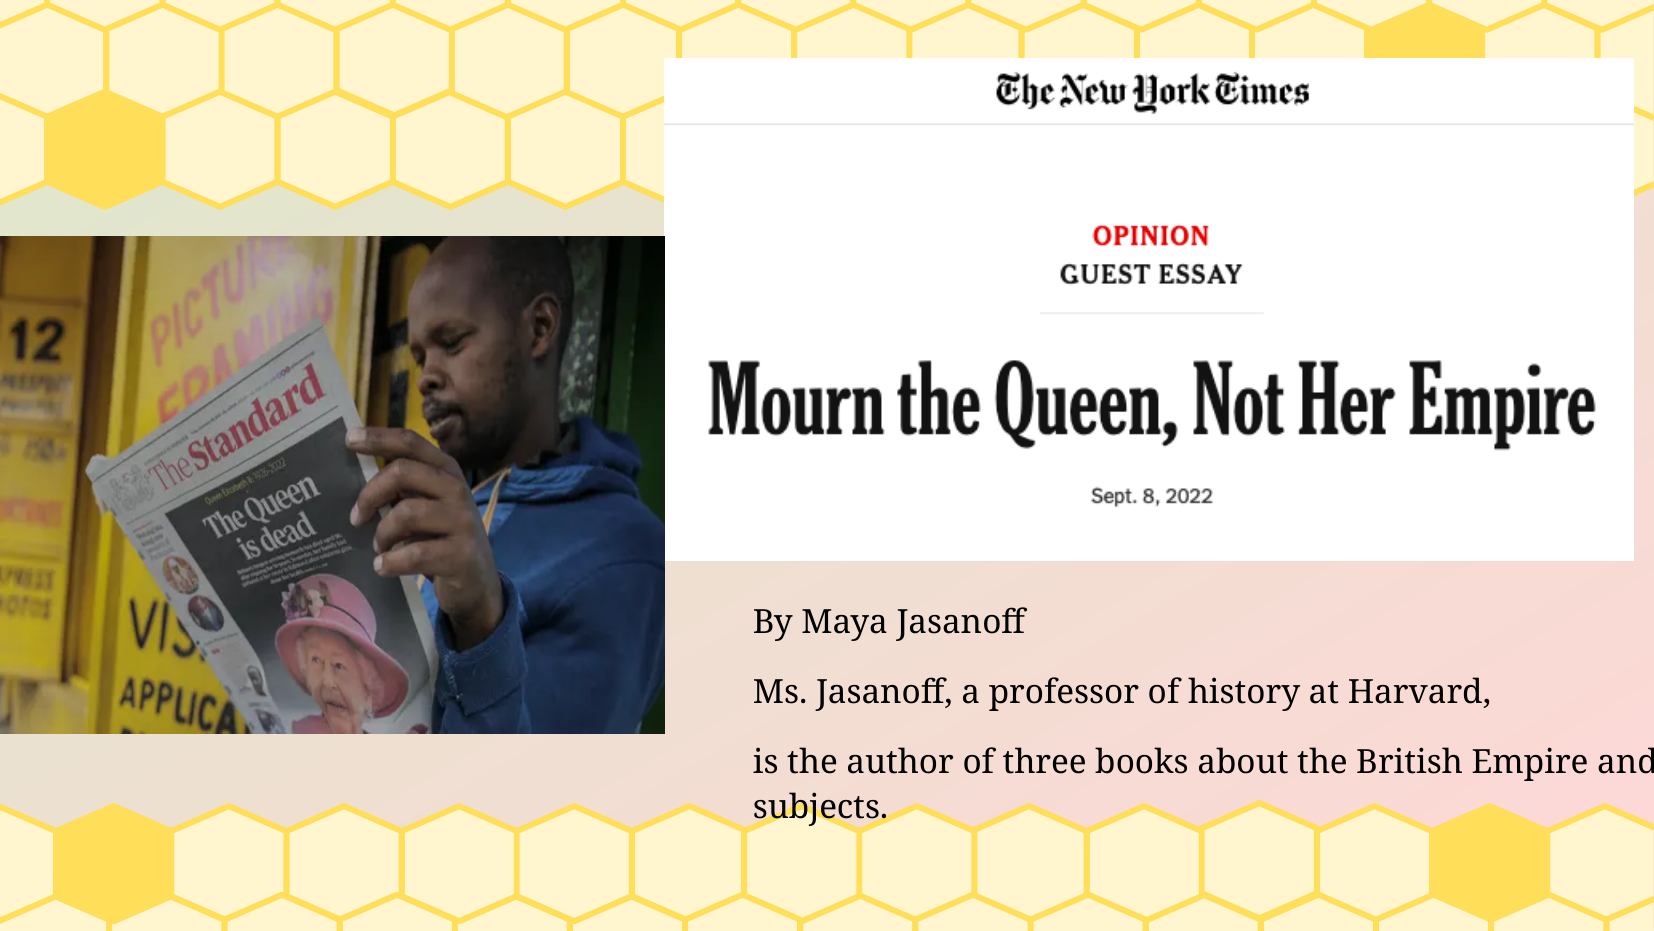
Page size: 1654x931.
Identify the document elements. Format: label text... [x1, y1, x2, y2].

text_box By Maya Jasanoff Ms. Jasanoff, a professor of history at Harvard, is the author of three books about the British Empire and its subjects. [738, 590, 1654, 739]
picture [0, 58, 1634, 734]
